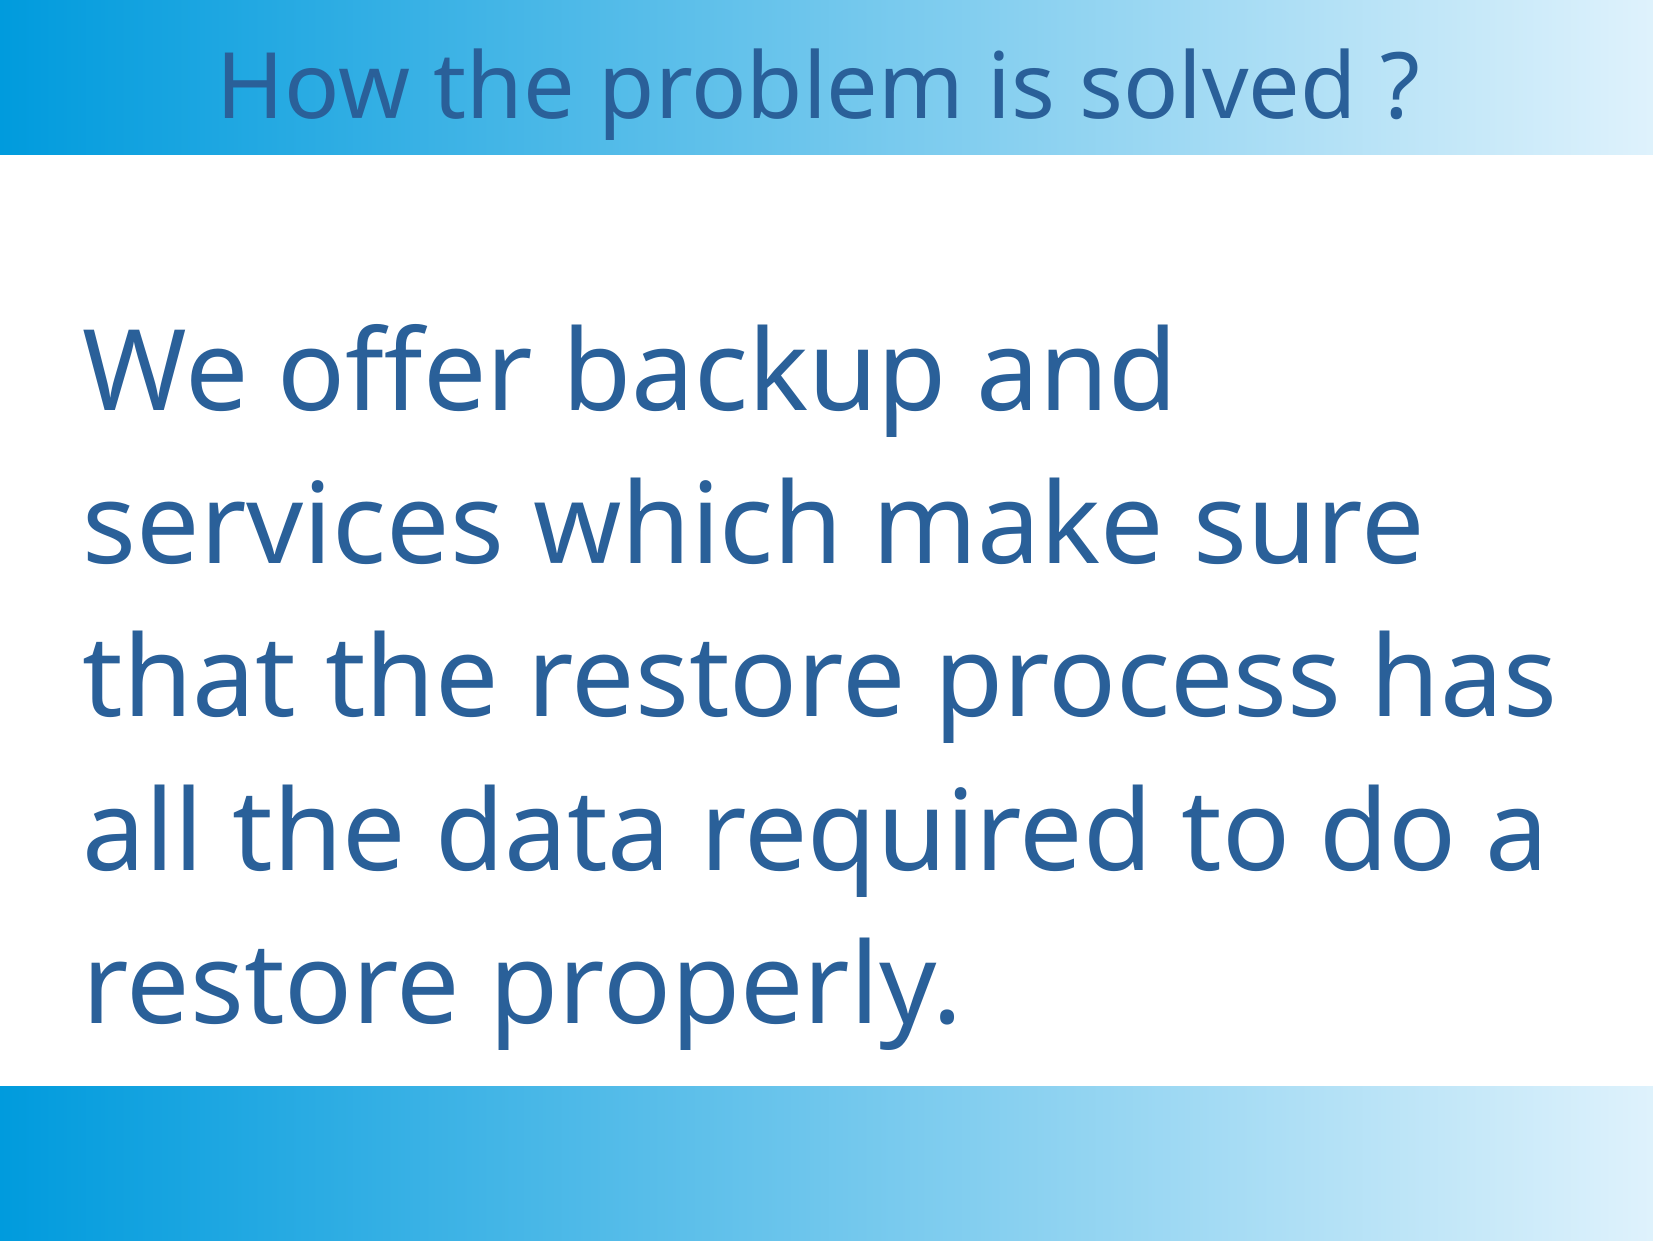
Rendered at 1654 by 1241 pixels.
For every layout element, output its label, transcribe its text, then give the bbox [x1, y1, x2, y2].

title How the problem is solved ? [75, 30, 1564, 138]
list We offer backup and services which make sure that the restore process has all the data required to do a restore properly. [82, 290, 1571, 1010]
